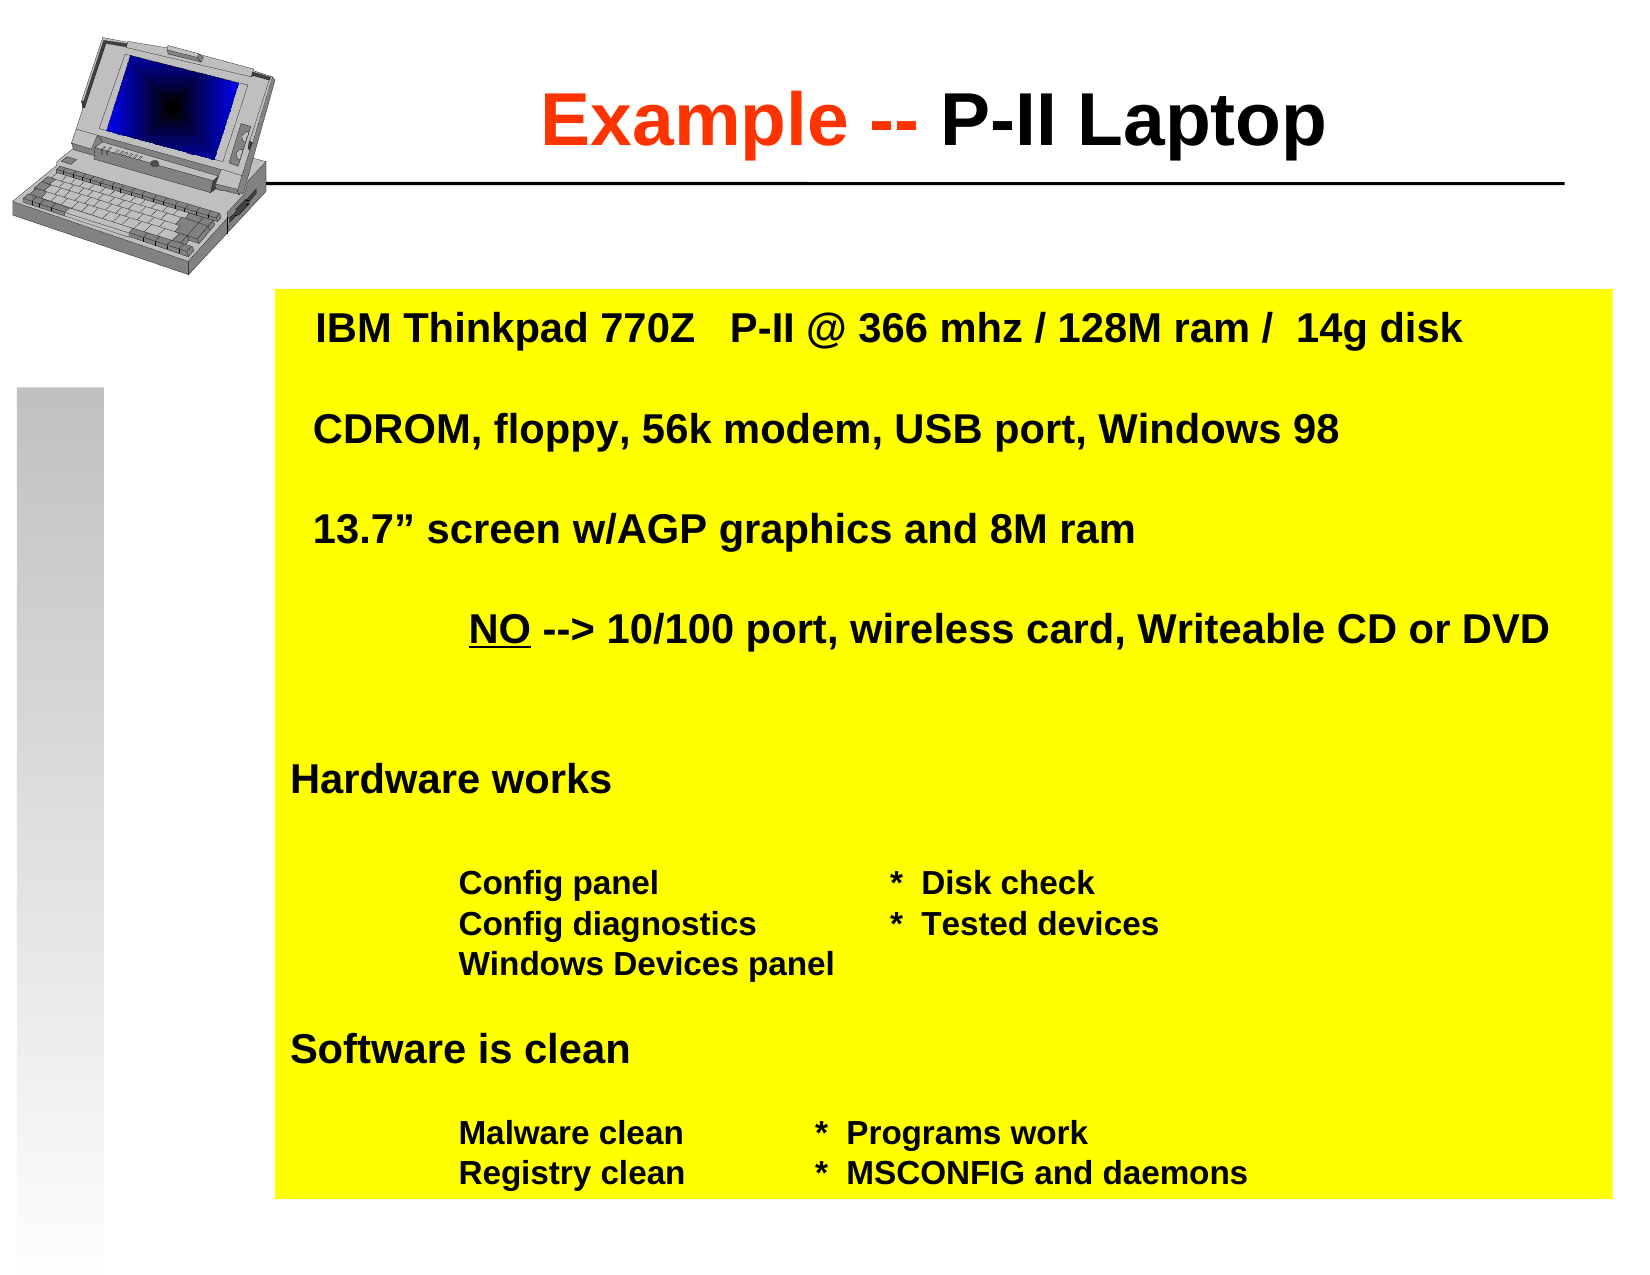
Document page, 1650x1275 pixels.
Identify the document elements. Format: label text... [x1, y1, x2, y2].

text_box IBM Thinkpad 770Z P-II @ 366 mhz / 128M ram / 14g disk CDROM, floppy, 56k modem, USB port, Windows 98 13.7” screen w/AGP graphics and 8M ram NO --> 10/100 port, wireless card, Writeable CD or DVD Hardware works Config panel * Disk check Config diagnostics * Tested devices Windows Devices panel Software is clean Malware clean * Programs work Registry clean * MSCONFIG and daemons [275, 288, 1613, 1200]
text_box Example -- P-II Laptop [525, 62, 1343, 169]
text_box [16, 387, 105, 1275]
picture [12, 37, 276, 276]
